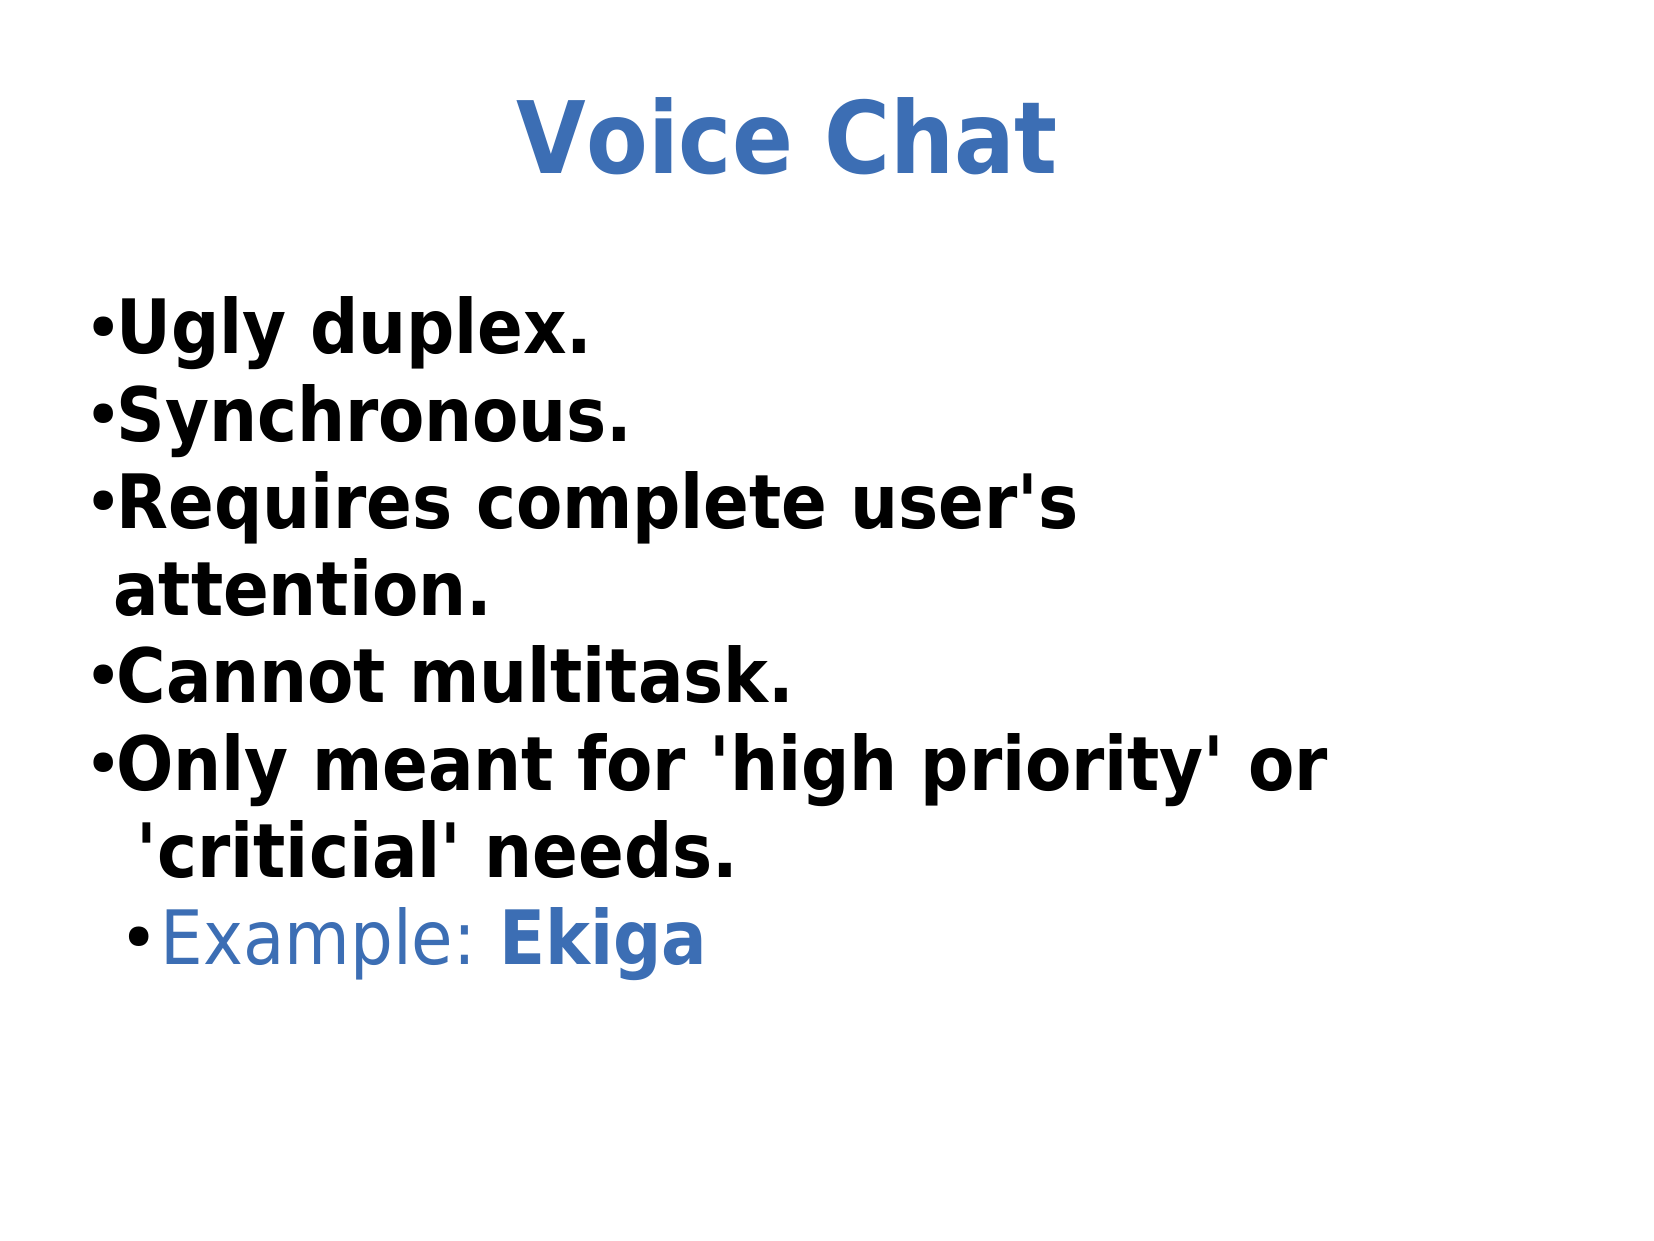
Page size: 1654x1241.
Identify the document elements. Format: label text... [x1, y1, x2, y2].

text_box Voice Chat Ugly duplex. Synchronous. Requires complete user's attention. Cannot multitask. Only meant for 'high priority' or 'criticial' needs. Example: Ekiga [75, 73, 1501, 990]
